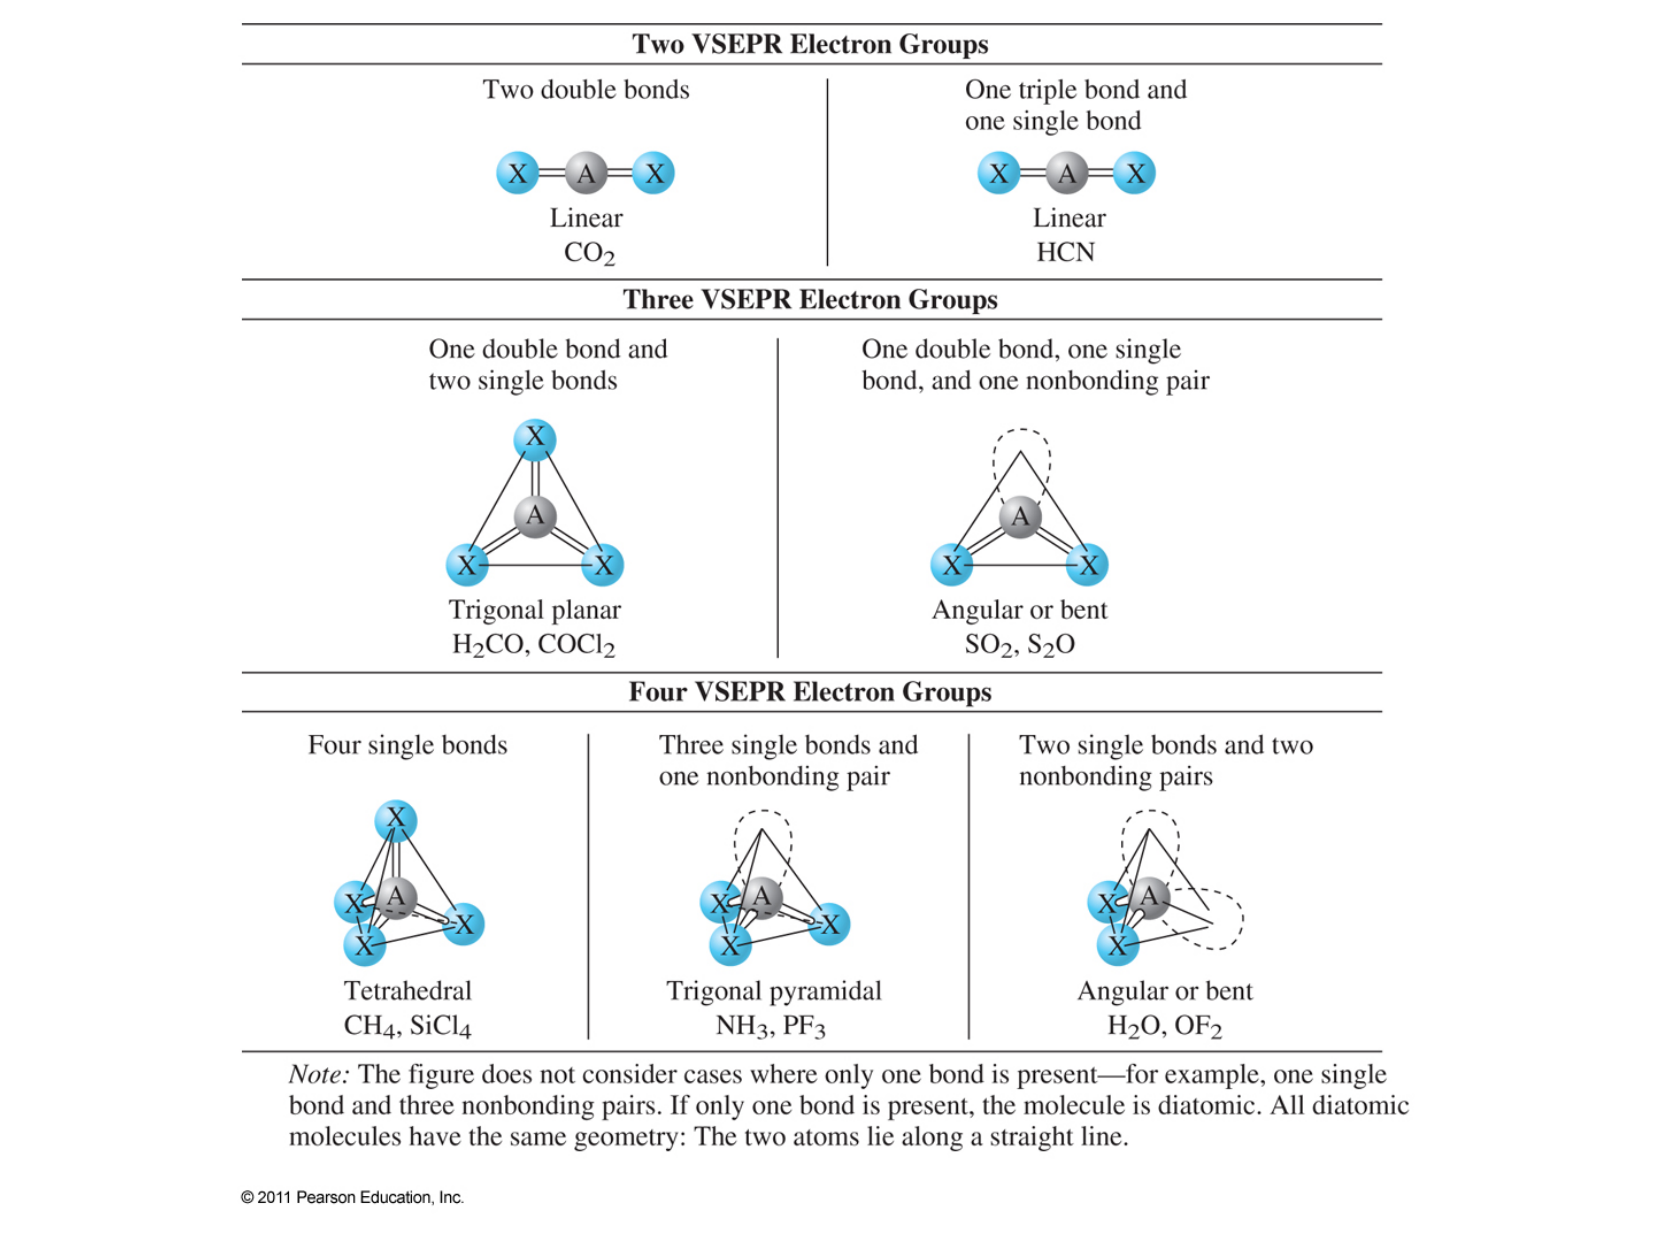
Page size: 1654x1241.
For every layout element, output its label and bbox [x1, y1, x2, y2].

picture [219, 0, 1434, 1241]
